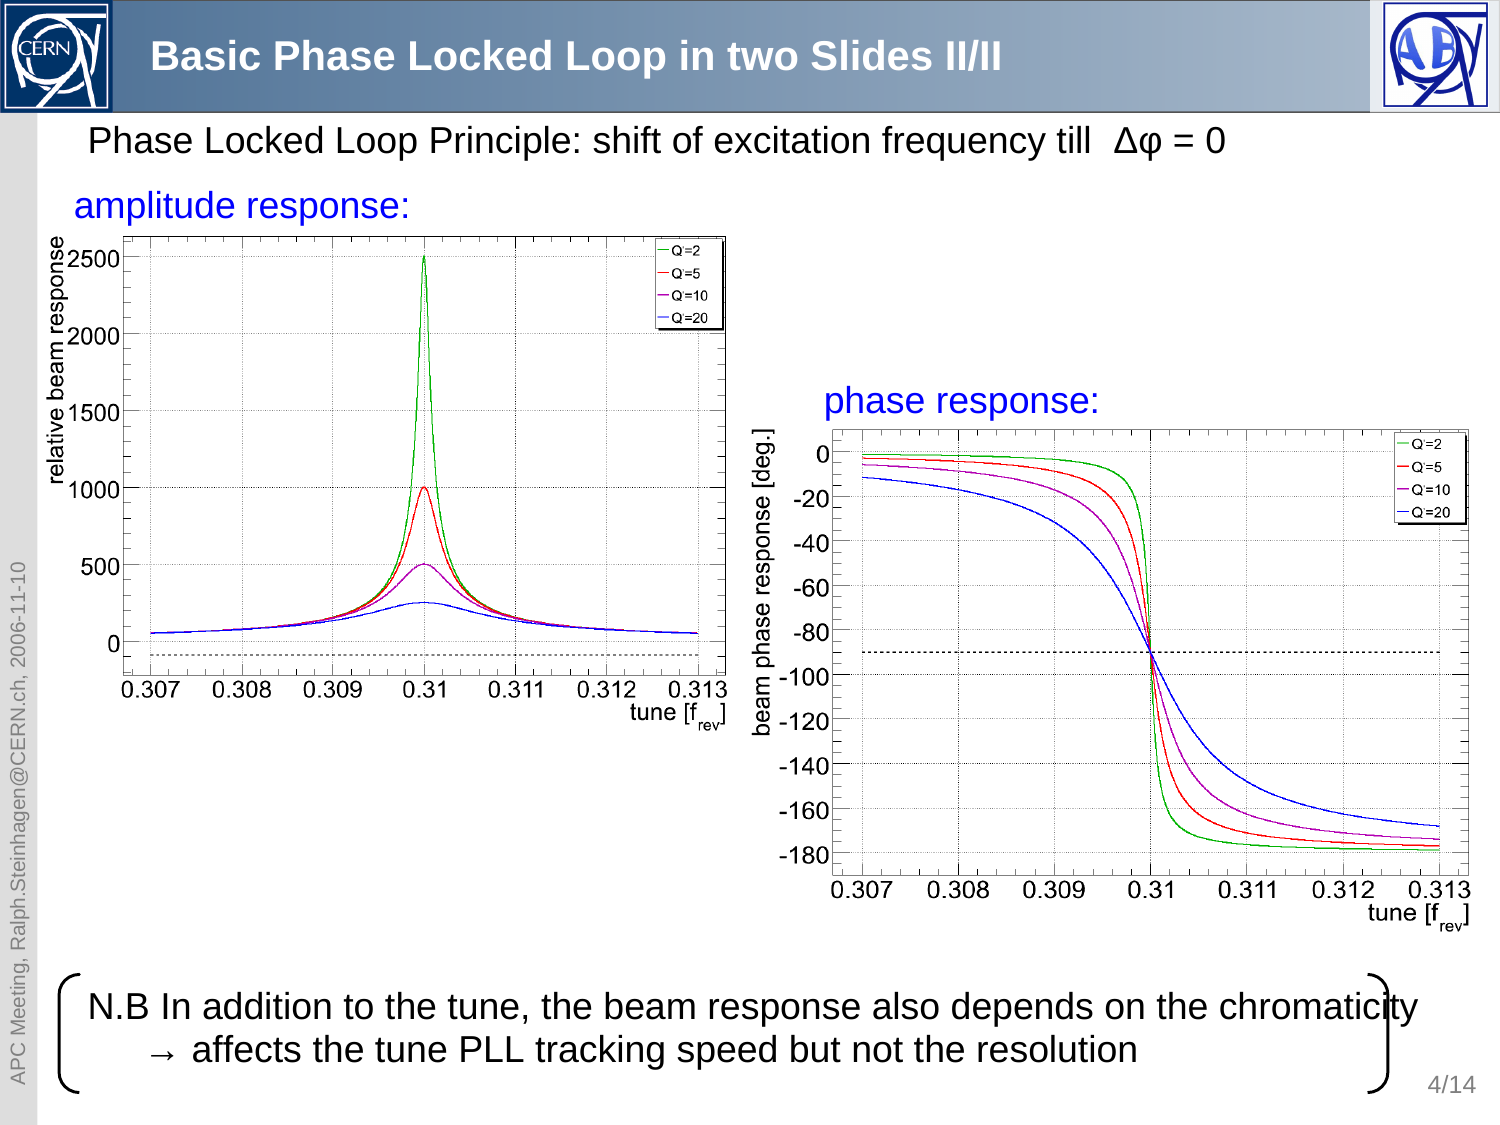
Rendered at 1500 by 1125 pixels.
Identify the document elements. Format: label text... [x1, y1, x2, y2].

picture [1382, 1, 1489, 108]
picture [0, 0, 113, 113]
title Basic Phase Locked Loop in two Slides II/II [150, 0, 1201, 113]
picture [744, 419, 1483, 937]
text_box phase response: [809, 372, 1116, 429]
text_box amplitude response: [59, 177, 426, 234]
list Phase Locked Loop Principle: shift of excitation frequency till Δφ = 0 N.B In addition to the tune, the beam response also depends on the chromaticity → affects the tune PLL tracking speed but not the resolution [87, 118, 1438, 1071]
picture [39, 226, 739, 737]
